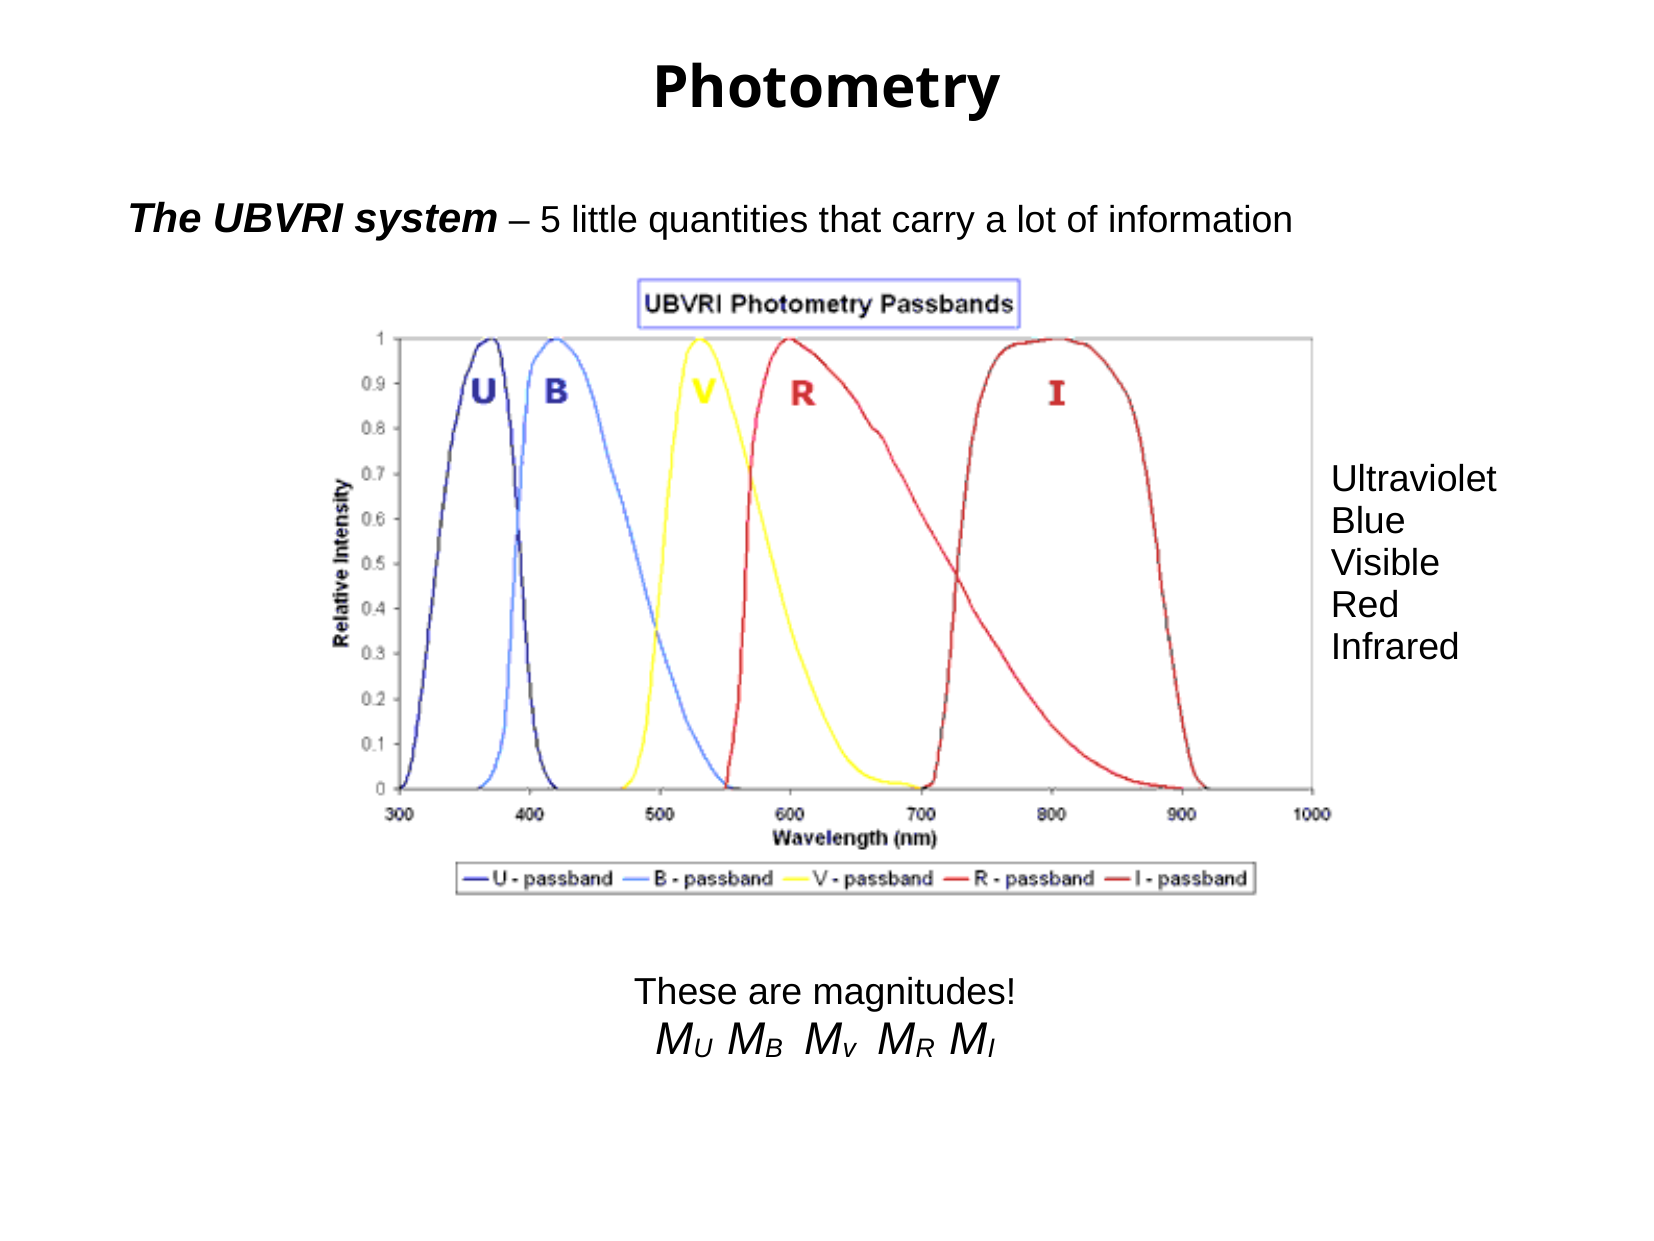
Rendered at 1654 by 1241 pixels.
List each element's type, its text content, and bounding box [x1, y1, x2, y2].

text_box These are magnitudes! MU MB Mv MR MI [0, 963, 1651, 1189]
picture [308, 262, 1351, 902]
text_box The UBVRI system – 5 little quantities that carry a lot of information [112, 187, 1426, 249]
text_box Photometry [0, 37, 1654, 121]
text_box Ultraviolet Blue Visible Red Infrared [1315, 450, 1654, 676]
